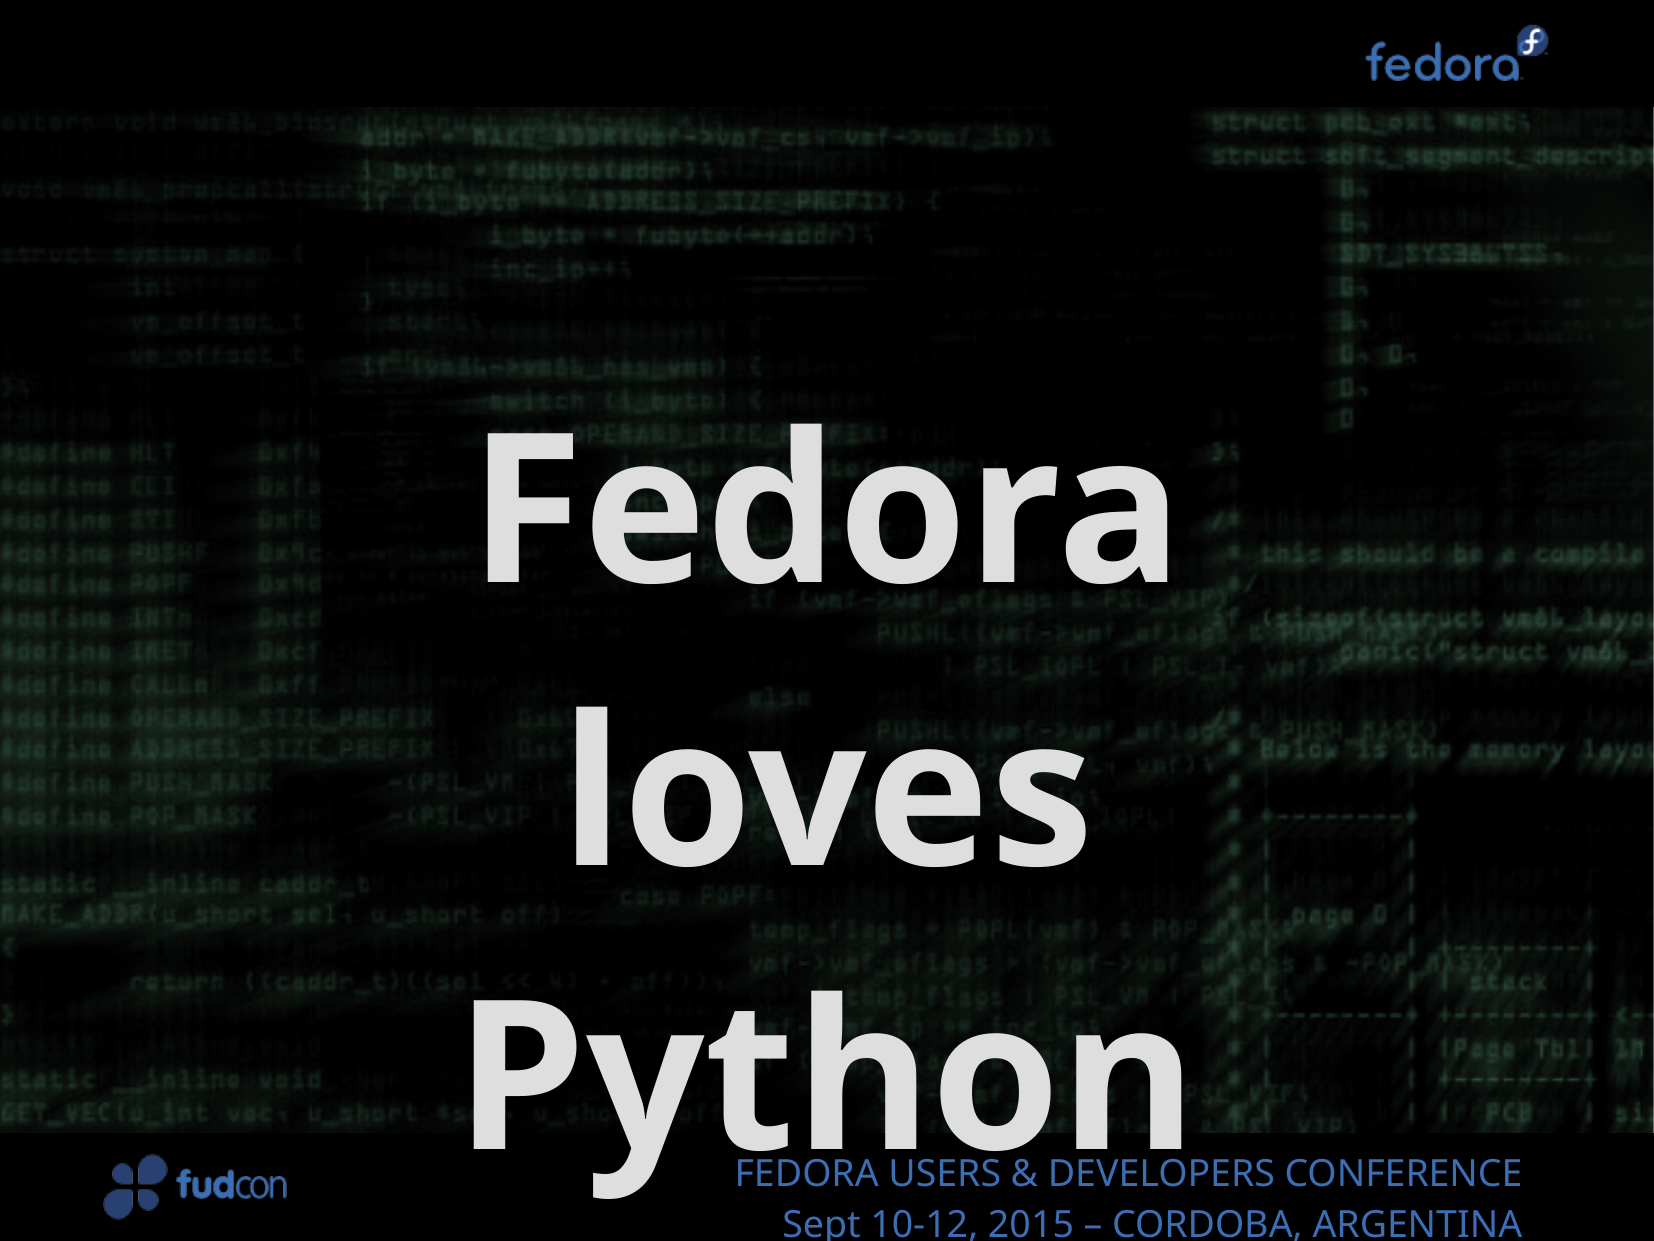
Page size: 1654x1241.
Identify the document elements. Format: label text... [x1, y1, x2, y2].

picture [505, 1026, 545, 1070]
picture [1107, 1058, 1150, 1133]
picture [0, 0, 1654, 1241]
picture [842, 1058, 885, 1133]
picture [972, 1058, 1019, 1126]
text_box Fedora loves Python [163, 352, 1490, 888]
